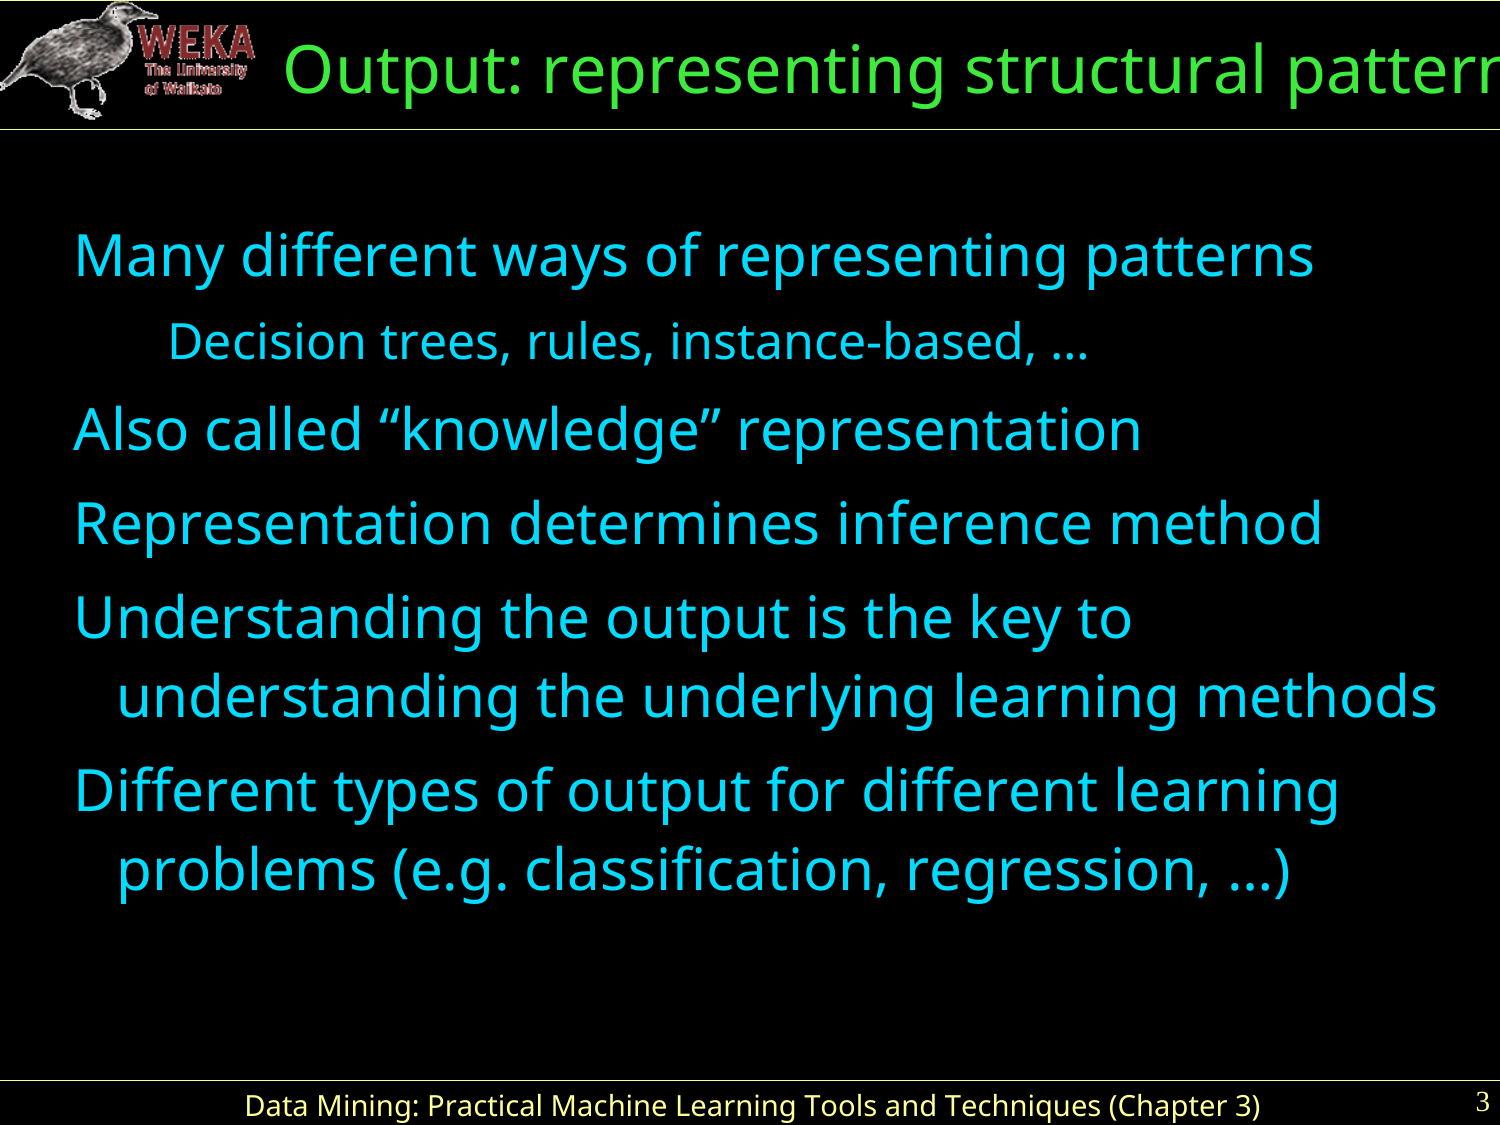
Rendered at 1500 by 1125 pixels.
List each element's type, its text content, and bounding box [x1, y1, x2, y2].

picture [0, 1, 266, 129]
title Output: representing structural patterns [268, 0, 1500, 148]
text_box Many different ways of representing patterns Decision trees, rules, instance-based, … Also called “knowledge” representation Representation determines inference method Understanding the output is the key to understanding the underlying learning methods Different types of output for different learning problems (e.g. classification, regression, …) [59, 206, 1477, 882]
